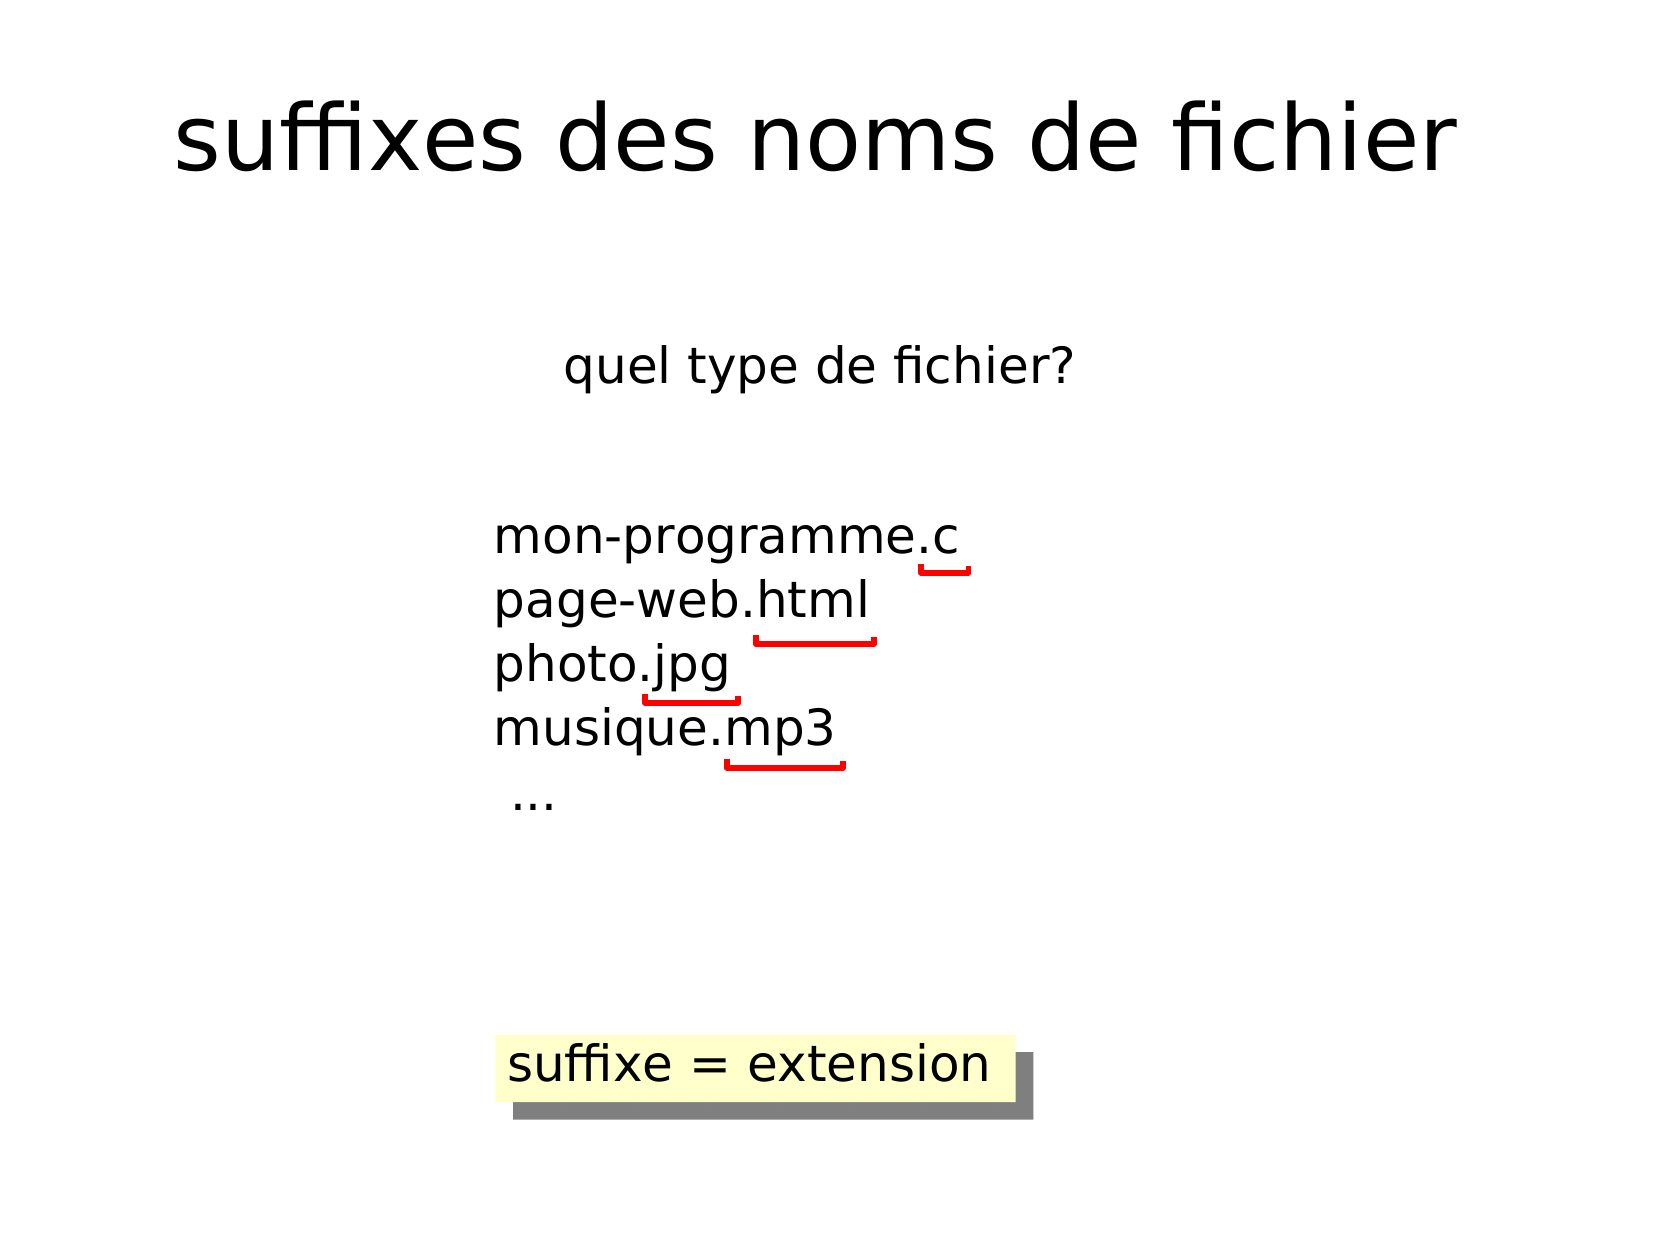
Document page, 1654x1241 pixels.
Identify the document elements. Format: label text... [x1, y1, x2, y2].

title suffixes des noms de fichier [126, 0, 1508, 201]
text_box quel type de fichier? [563, 337, 1077, 396]
text_box suffixe = extension [495, 1034, 1016, 1103]
text_box mon-programme.c page-web.html photo.jpg musique.mp3 ... [478, 442, 1087, 822]
